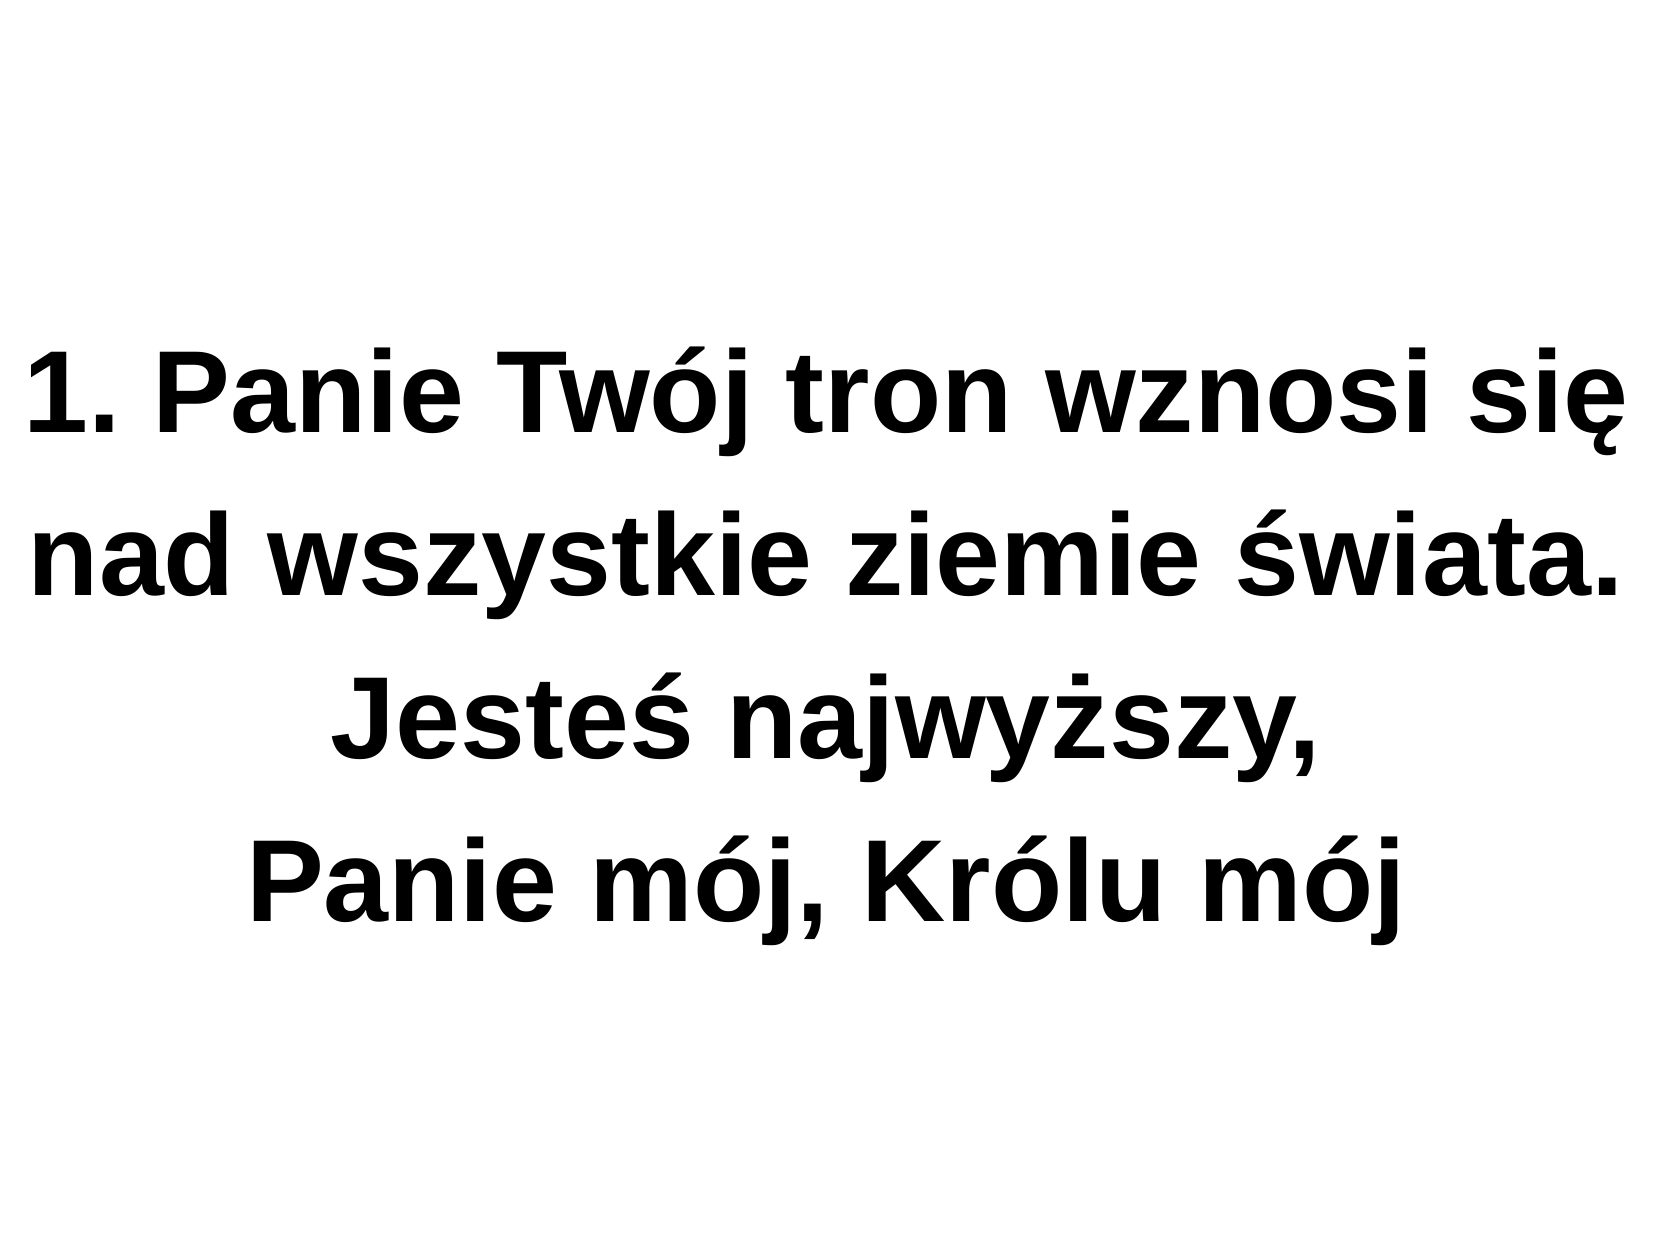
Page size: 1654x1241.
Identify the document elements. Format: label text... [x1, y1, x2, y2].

subtitle 1. Panie Twój tron wznosi się nad wszystkie ziemie świata. Jesteś najwyższy, Panie mój, Królu mój [0, 0, 1654, 1241]
